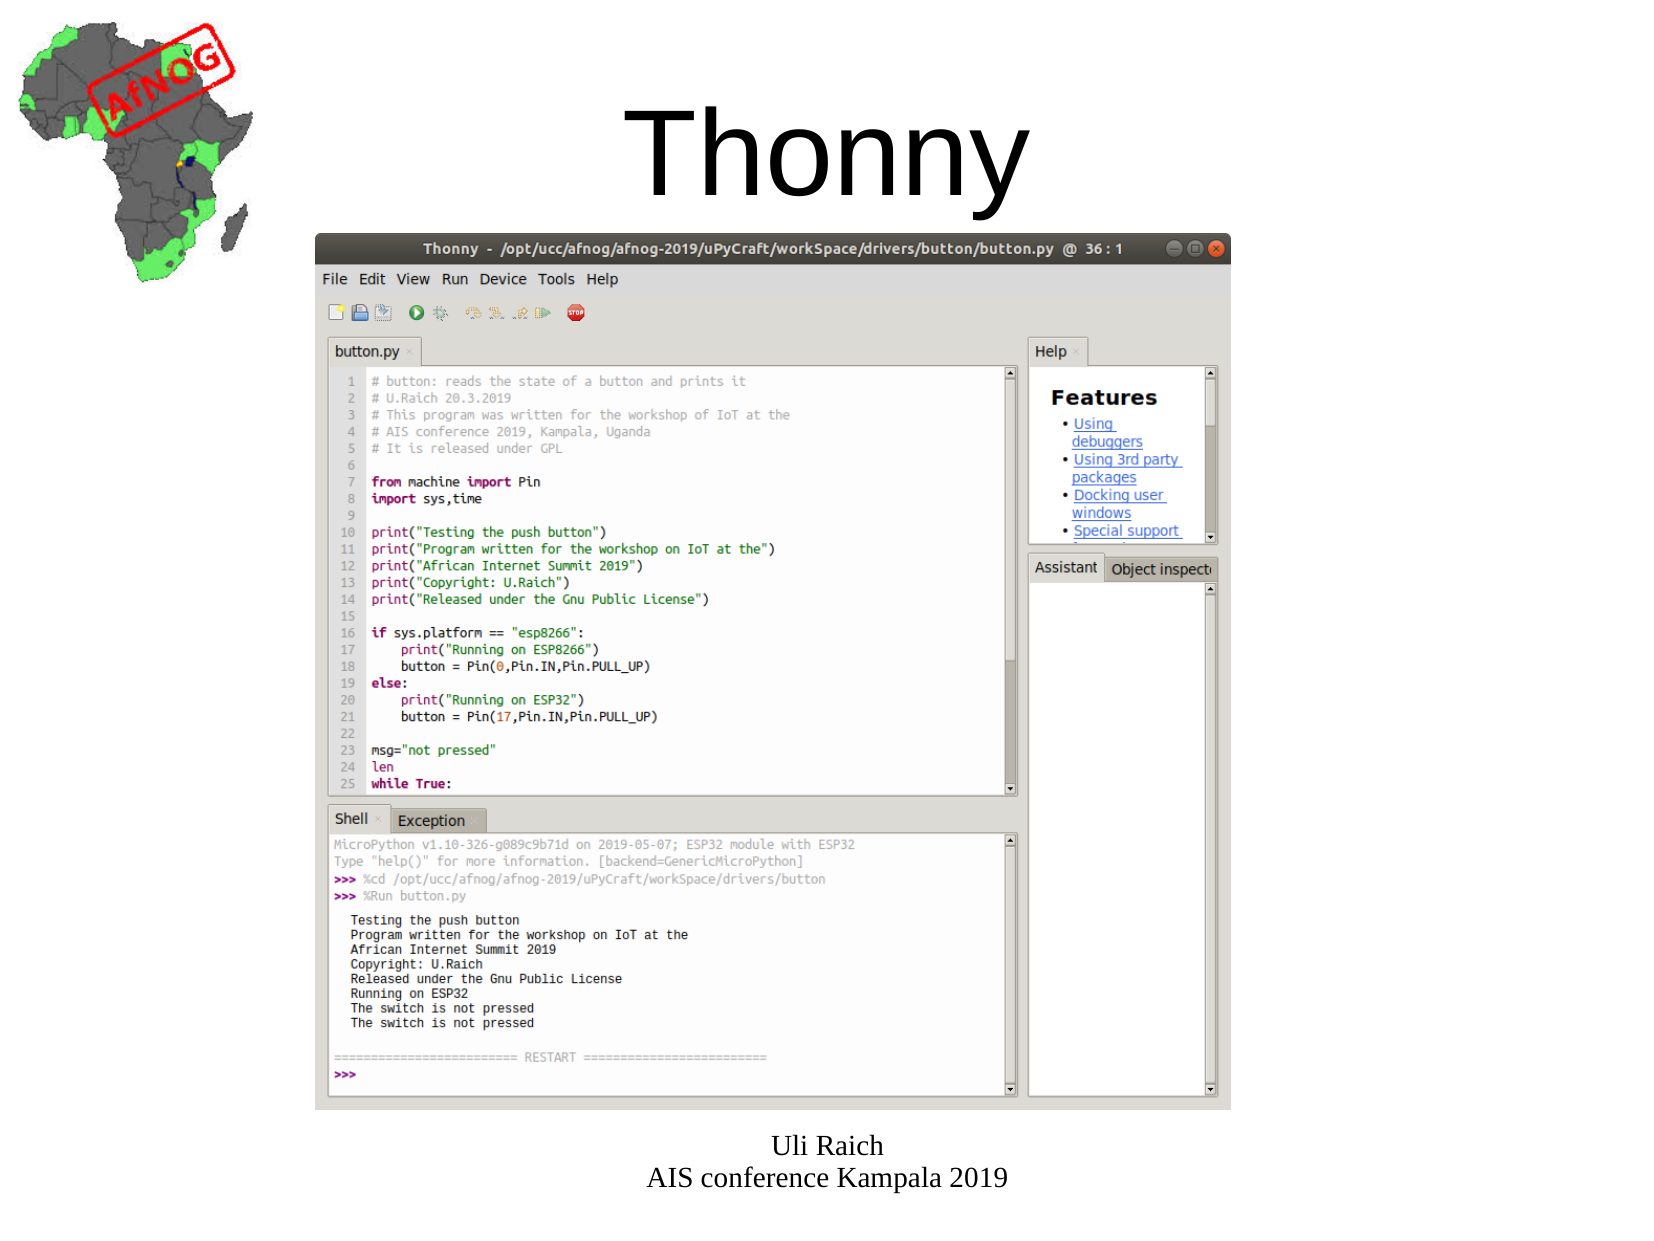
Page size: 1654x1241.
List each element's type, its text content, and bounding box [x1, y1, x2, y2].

title Thonny [82, 49, 1571, 257]
picture [9, 0, 259, 291]
picture [315, 233, 1231, 1110]
